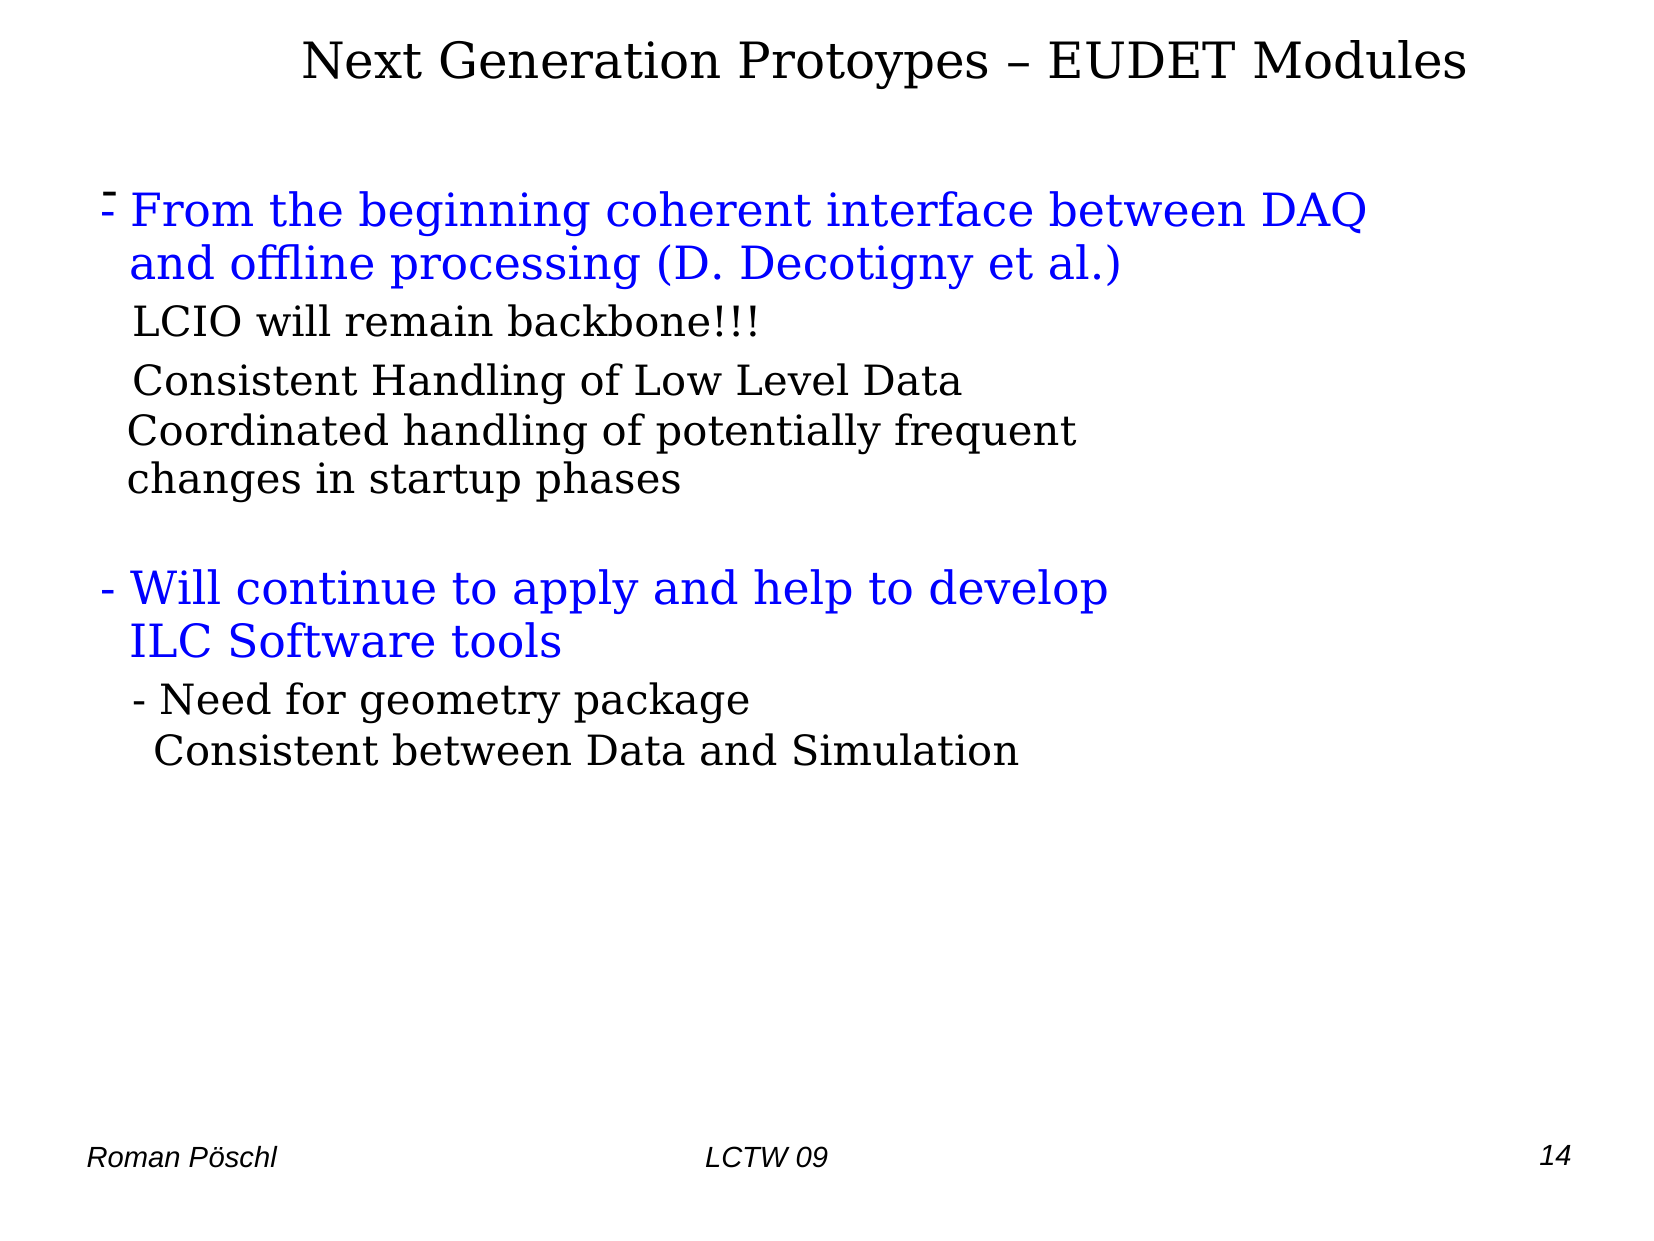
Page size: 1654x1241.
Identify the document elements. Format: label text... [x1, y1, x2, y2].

text_box - From the beginning coherent interface between DAQ and offline processing (D. Decotigny et al.) LCIO will remain backbone!!! Consistent Handling of Low Level Data Coordinated handling of potentially frequent changes in startup phases - Will continue to apply and help to develop ILC Software tools - Need for geometry package Consistent between Data and Simulation [100, 183, 1366, 776]
text_box Next Generation Protoypes – EUDET Modules [301, 32, 1470, 91]
